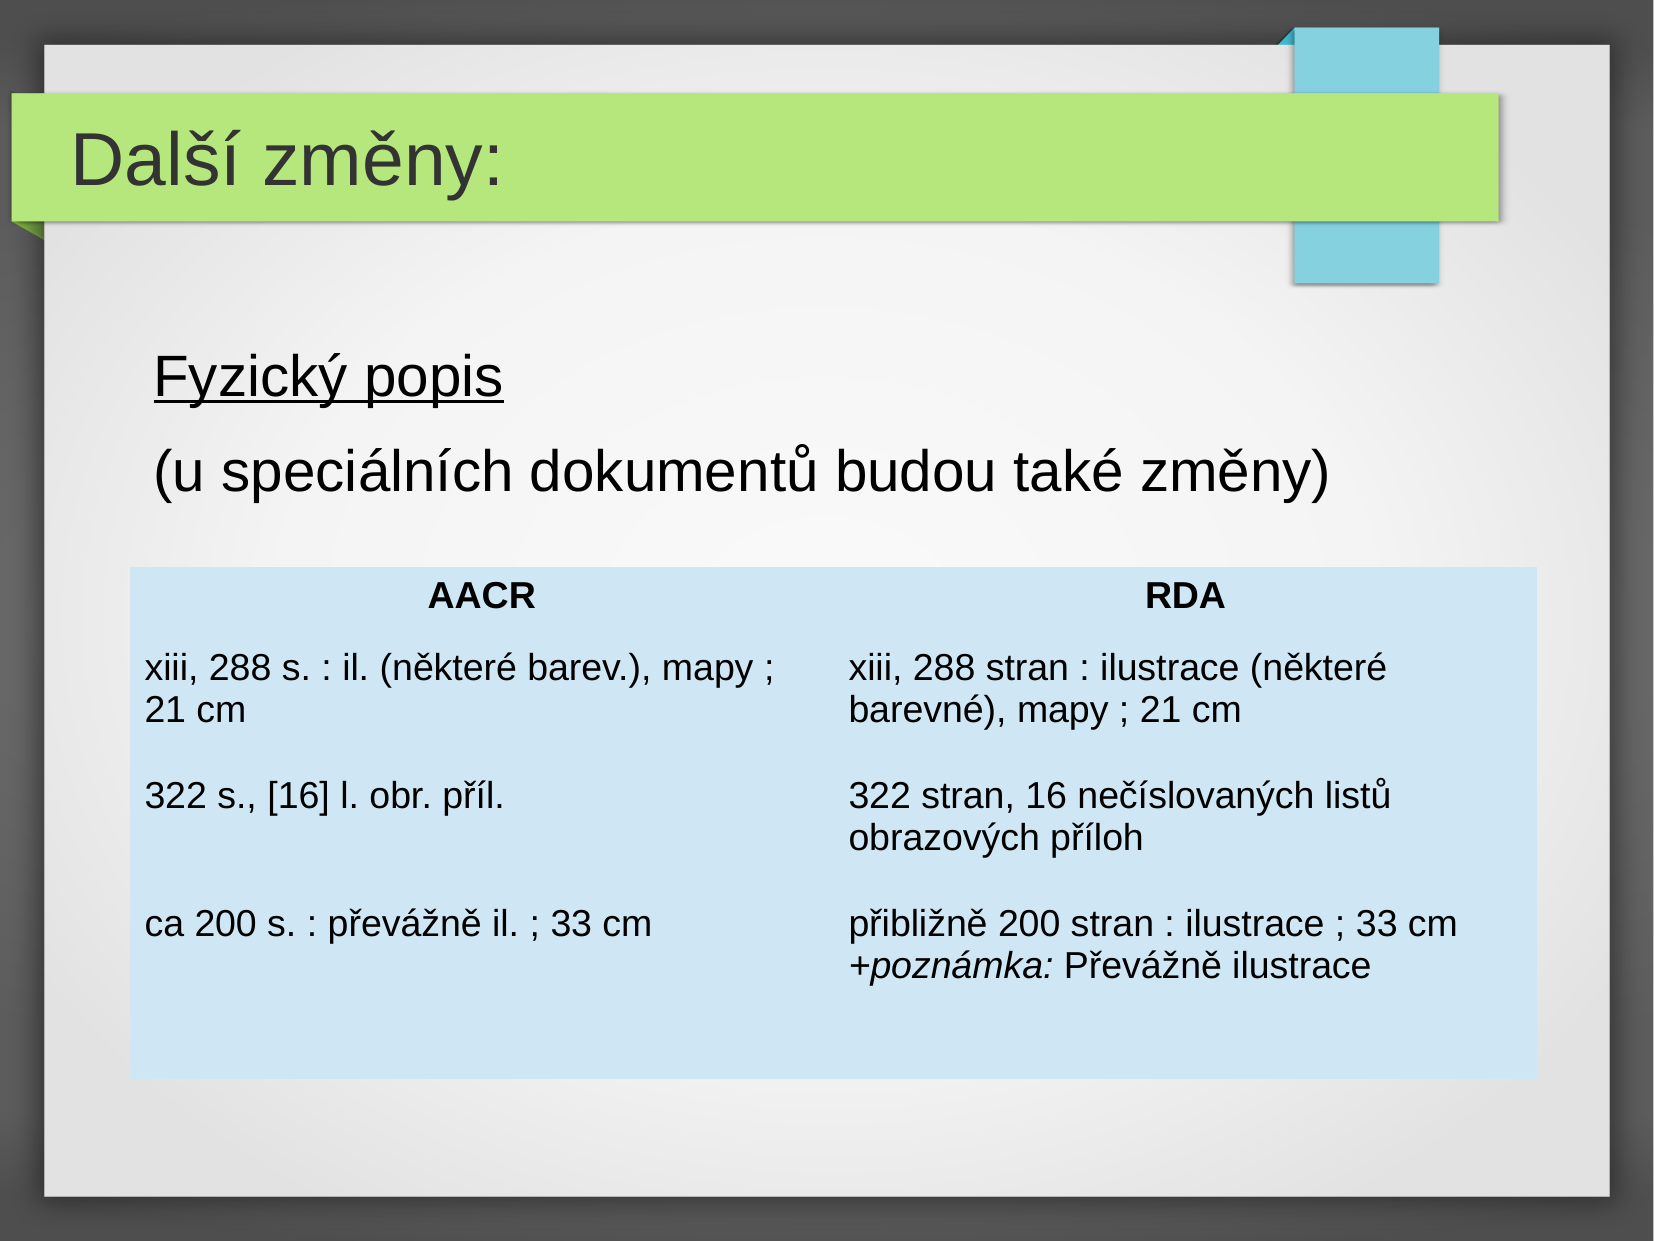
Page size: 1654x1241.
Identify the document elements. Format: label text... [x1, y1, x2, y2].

table_cell 322 s., [16] l. obr. příl. [130, 767, 834, 895]
picture [0, 0, 1654, 1241]
table_cell xiii, 288 stran : ilustrace (některé barevné), mapy ; 21 cm [834, 639, 1537, 767]
table_cell 322 stran, 16 nečíslovaných listů obrazových příloh [834, 767, 1537, 895]
table_header RDA [834, 567, 1537, 639]
table_cell přibližně 200 stran : ilustrace ; 33 cm +poznámka: Převážně ilustrace [834, 895, 1537, 1079]
table_cell xiii, 288 s. : il. (některé barev.), mapy ; 21 cm [130, 639, 834, 767]
title Další změny: [70, 106, 1229, 213]
list Fyzický popis (u speciálních dokumentů budou také změny) [82, 343, 1538, 687]
table_cell ca 200 s. : převážně il. ; 33 cm [130, 895, 834, 1079]
table_header AACR [130, 567, 834, 639]
